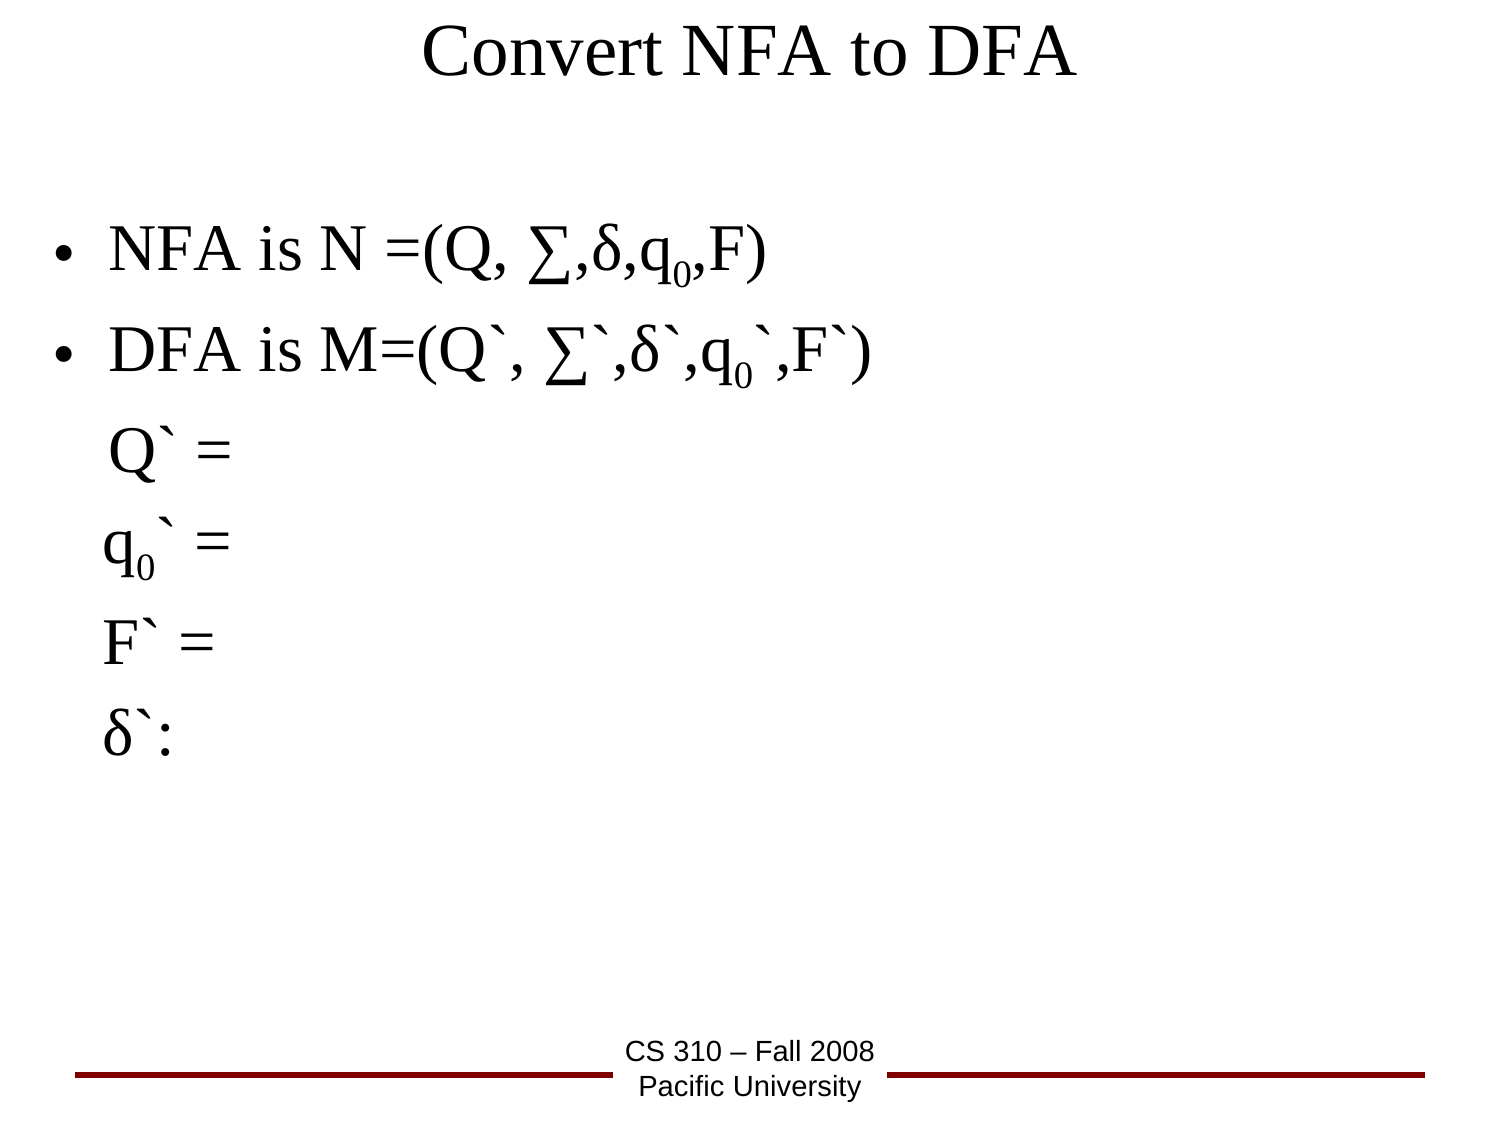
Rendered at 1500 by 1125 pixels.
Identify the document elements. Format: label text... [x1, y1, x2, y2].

list NFA is N =(Q, ∑,δ,q0,F) DFA is M=(Q`, ∑`,δ`,q0`,F`) Q` = q0` = F` = δ`: [37, 112, 1463, 1001]
title Convert NFA to DFA [112, 0, 1388, 103]
